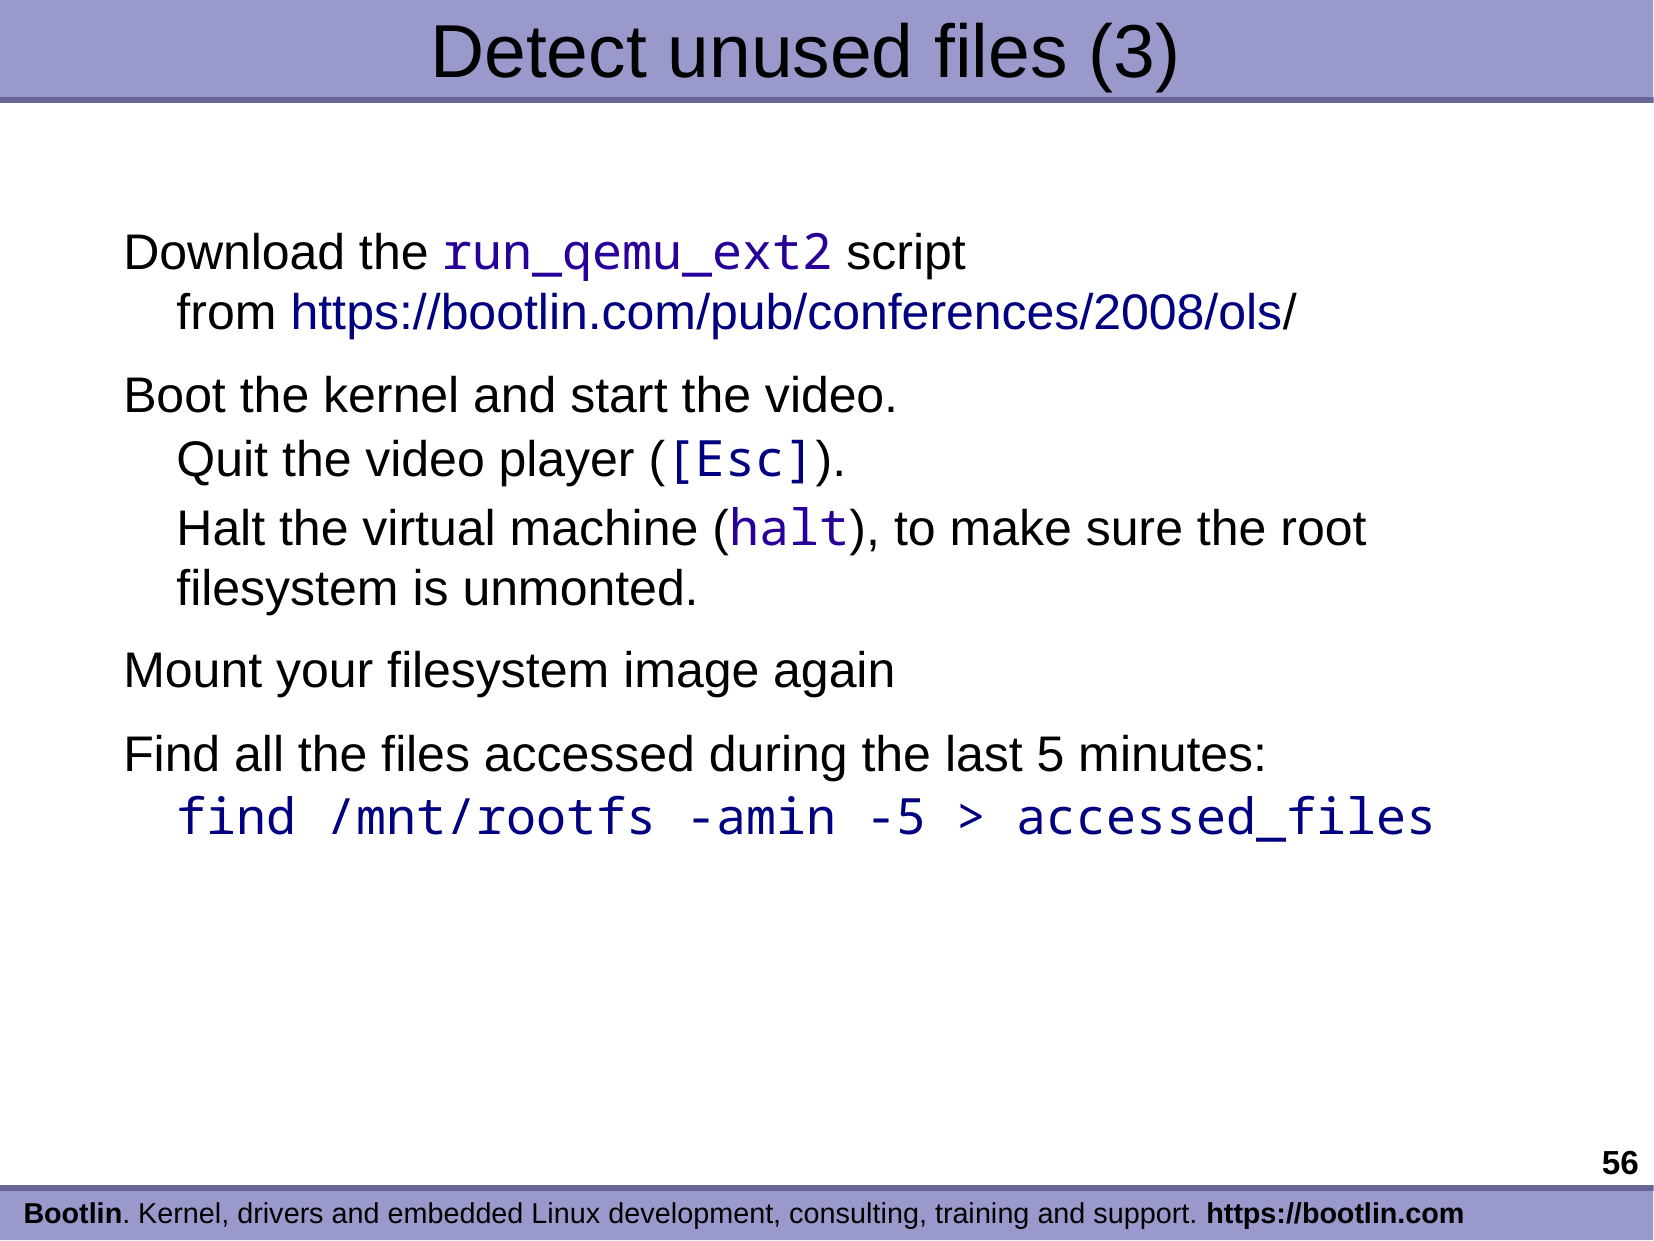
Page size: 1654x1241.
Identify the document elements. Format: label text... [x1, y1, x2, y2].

title Detect unused files (3) [60, 5, 1551, 97]
list Download the run_qemu_ext2 script from https://bootlin.com/pub/conferences/2008/ols/ Boot the kernel and start the video. Quit the video player ([Esc]). Halt the virtual machine (halt), to make sure the root filesystem is unmonted. Mount your filesystem image again Find all the files accessed during the last 5 minutes: find /mnt/rootfs -amin -5 > accessed_files [105, 216, 1518, 1066]
